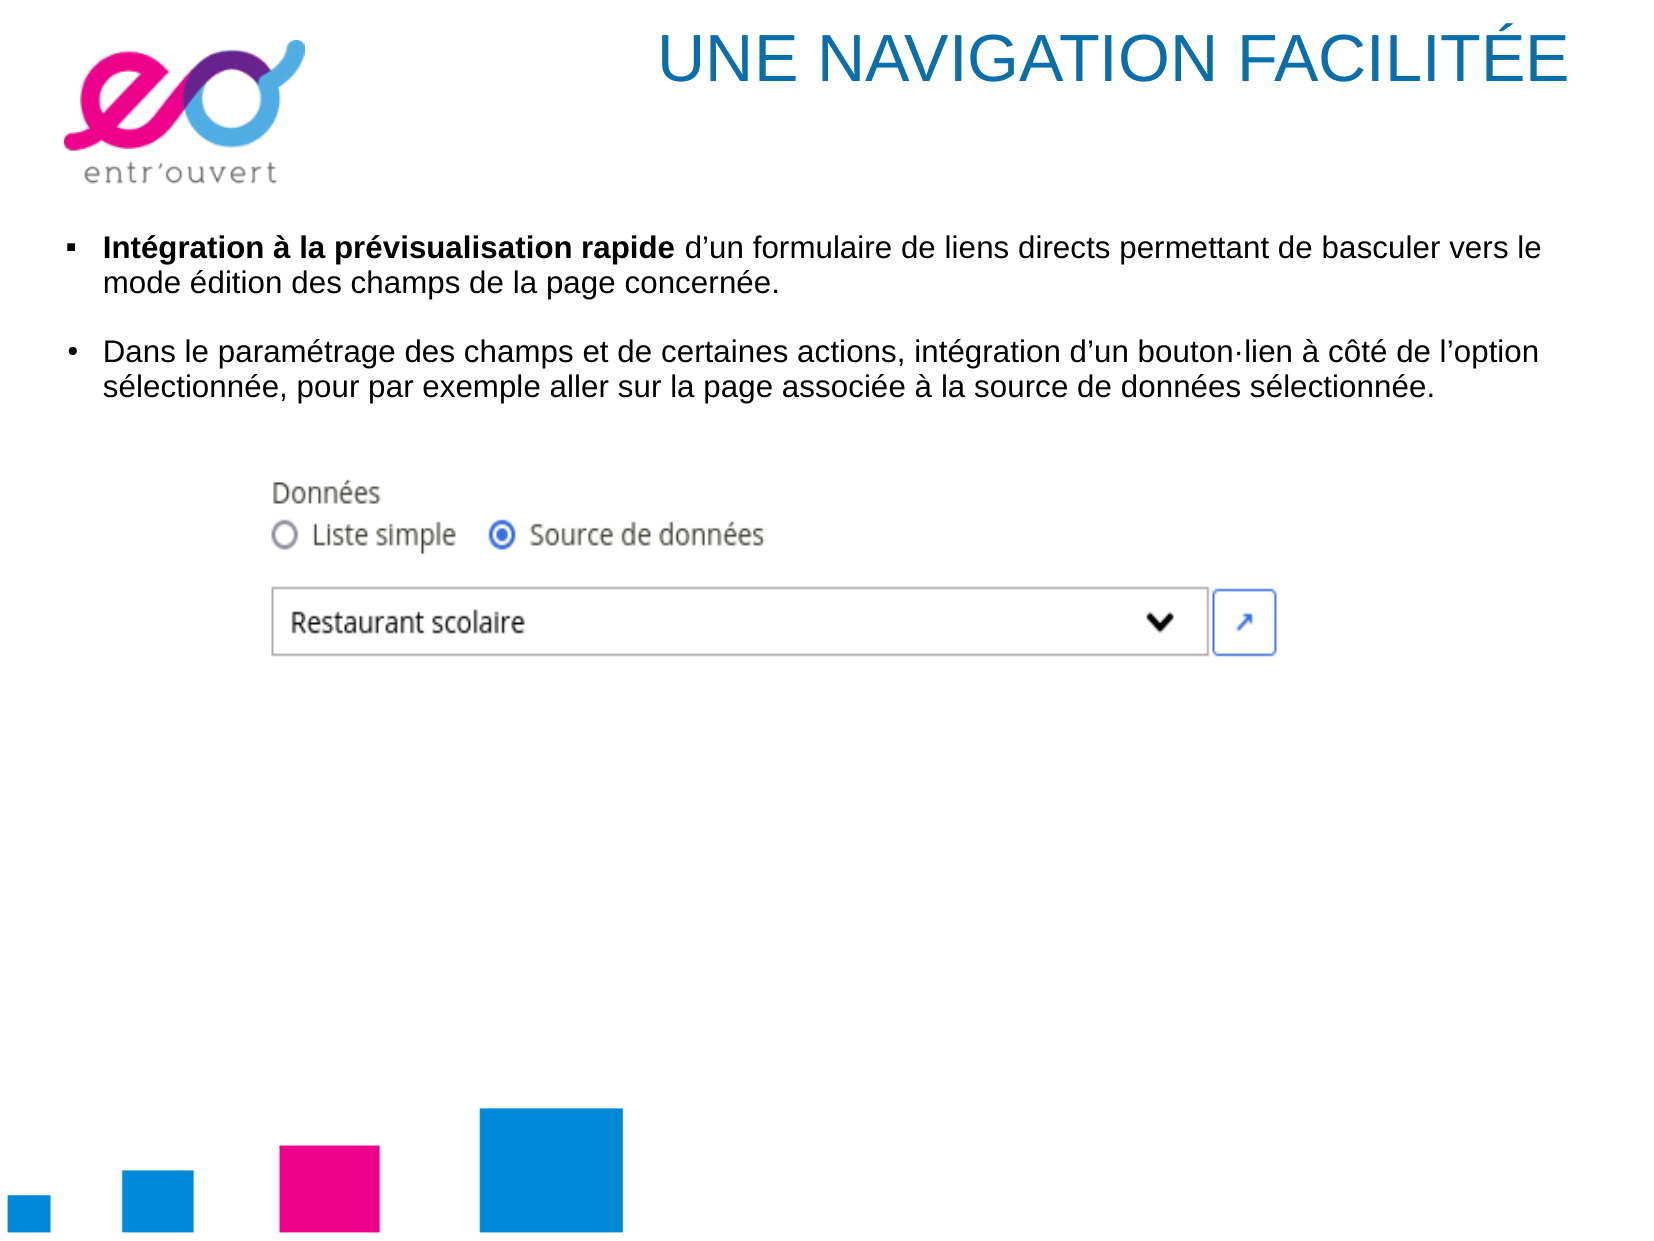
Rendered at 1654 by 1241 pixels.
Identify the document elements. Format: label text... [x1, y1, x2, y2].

picture [5, 1106, 626, 1235]
text_box Intégration à la prévisualisation rapide d’un formulaire de liens directs permettant de basculer vers le mode édition des champs de la page concernée. Dans le paramétrage des champs et de certaines actions, intégration d’un bouton·lien à côté de l’option sélectionnée, pour par exemple aller sur la page associée à la source de données sélectionnée. [67, 230, 1556, 439]
picture [257, 460, 1288, 669]
picture [64, 40, 305, 184]
title Une navigation Facilitée [369, 20, 1571, 290]
